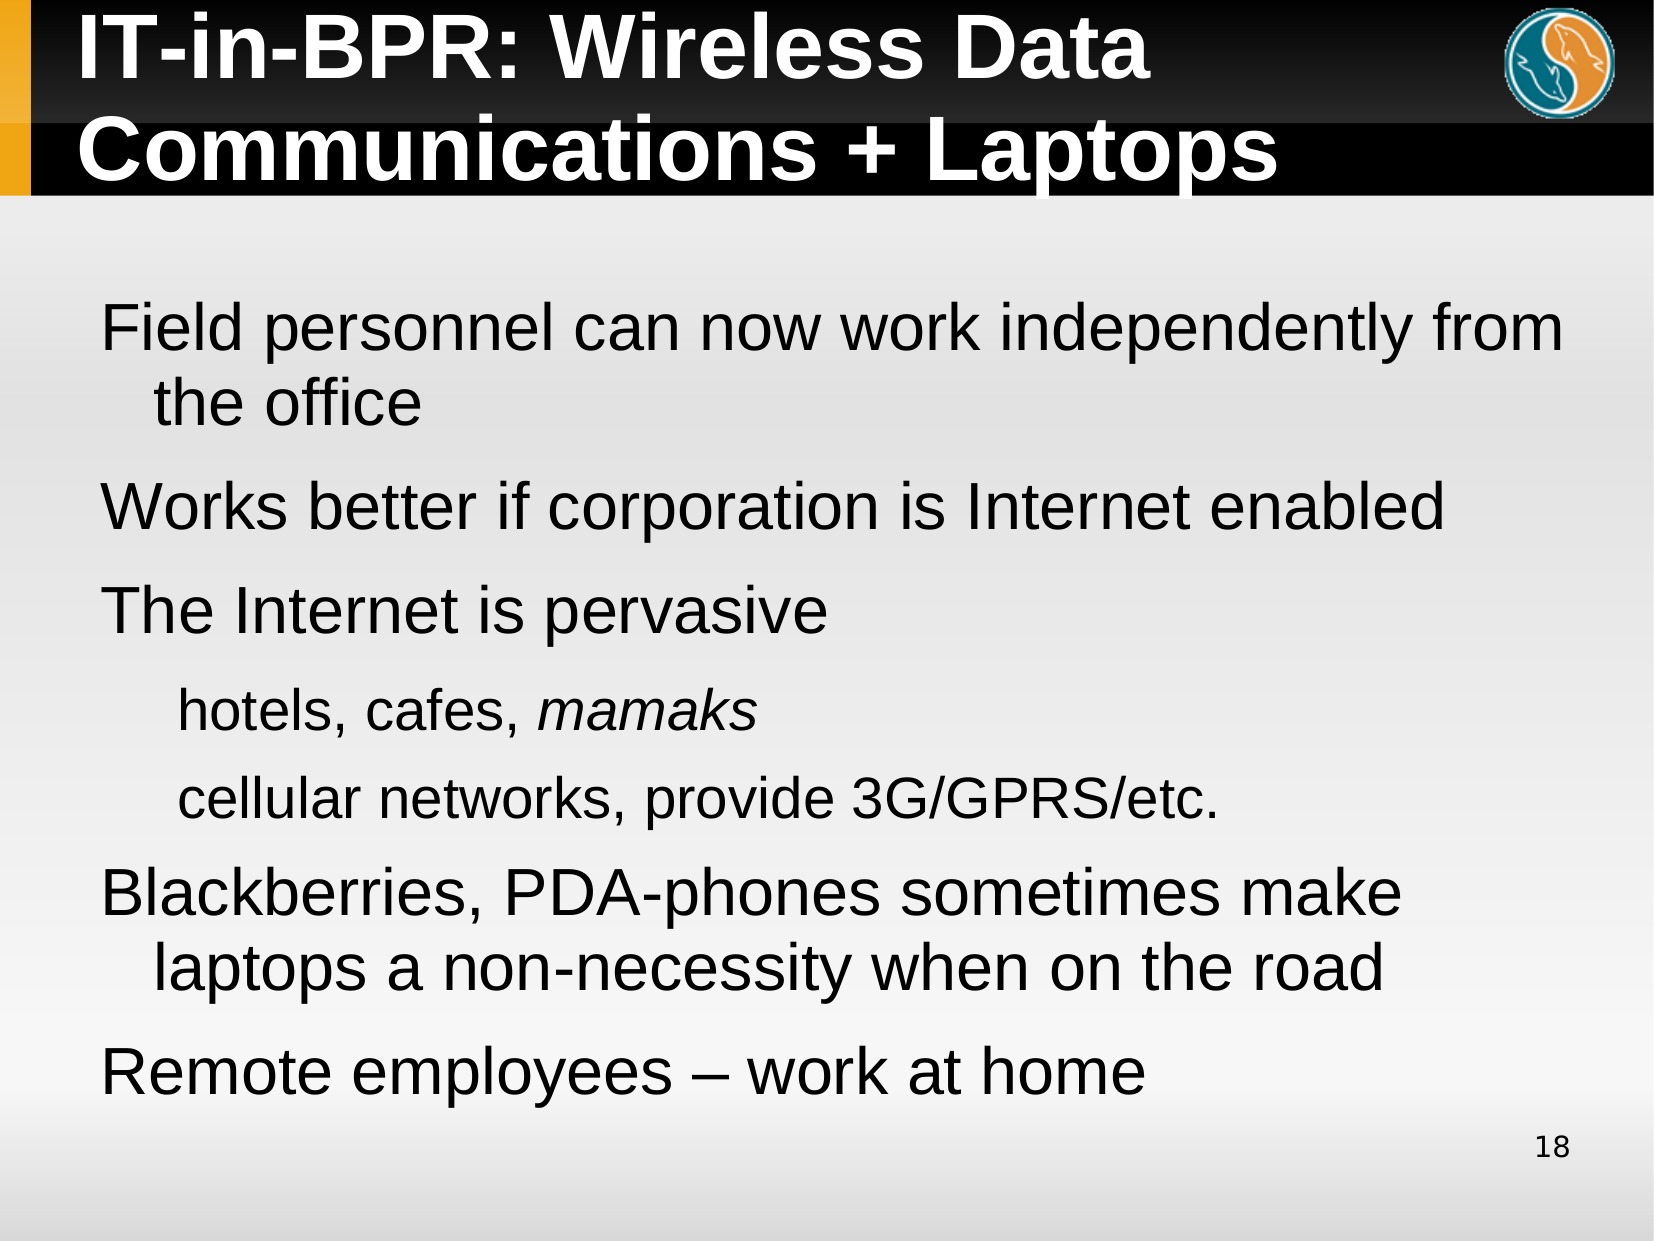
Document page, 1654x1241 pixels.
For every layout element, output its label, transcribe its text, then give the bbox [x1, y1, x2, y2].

list Field personnel can now work independently from the office Works better if corporation is Internet enabled The Internet is pervasive hotels, cafes, mamaks cellular networks, provide 3G/GPRS/etc. Blackberries, PDA-phones sometimes make laptops a non-necessity when on the road Remote employees – work at home [82, 290, 1571, 1109]
picture [0, 0, 1654, 1241]
title IT-in-BPR: Wireless Data Communications + Laptops [76, 0, 1565, 201]
